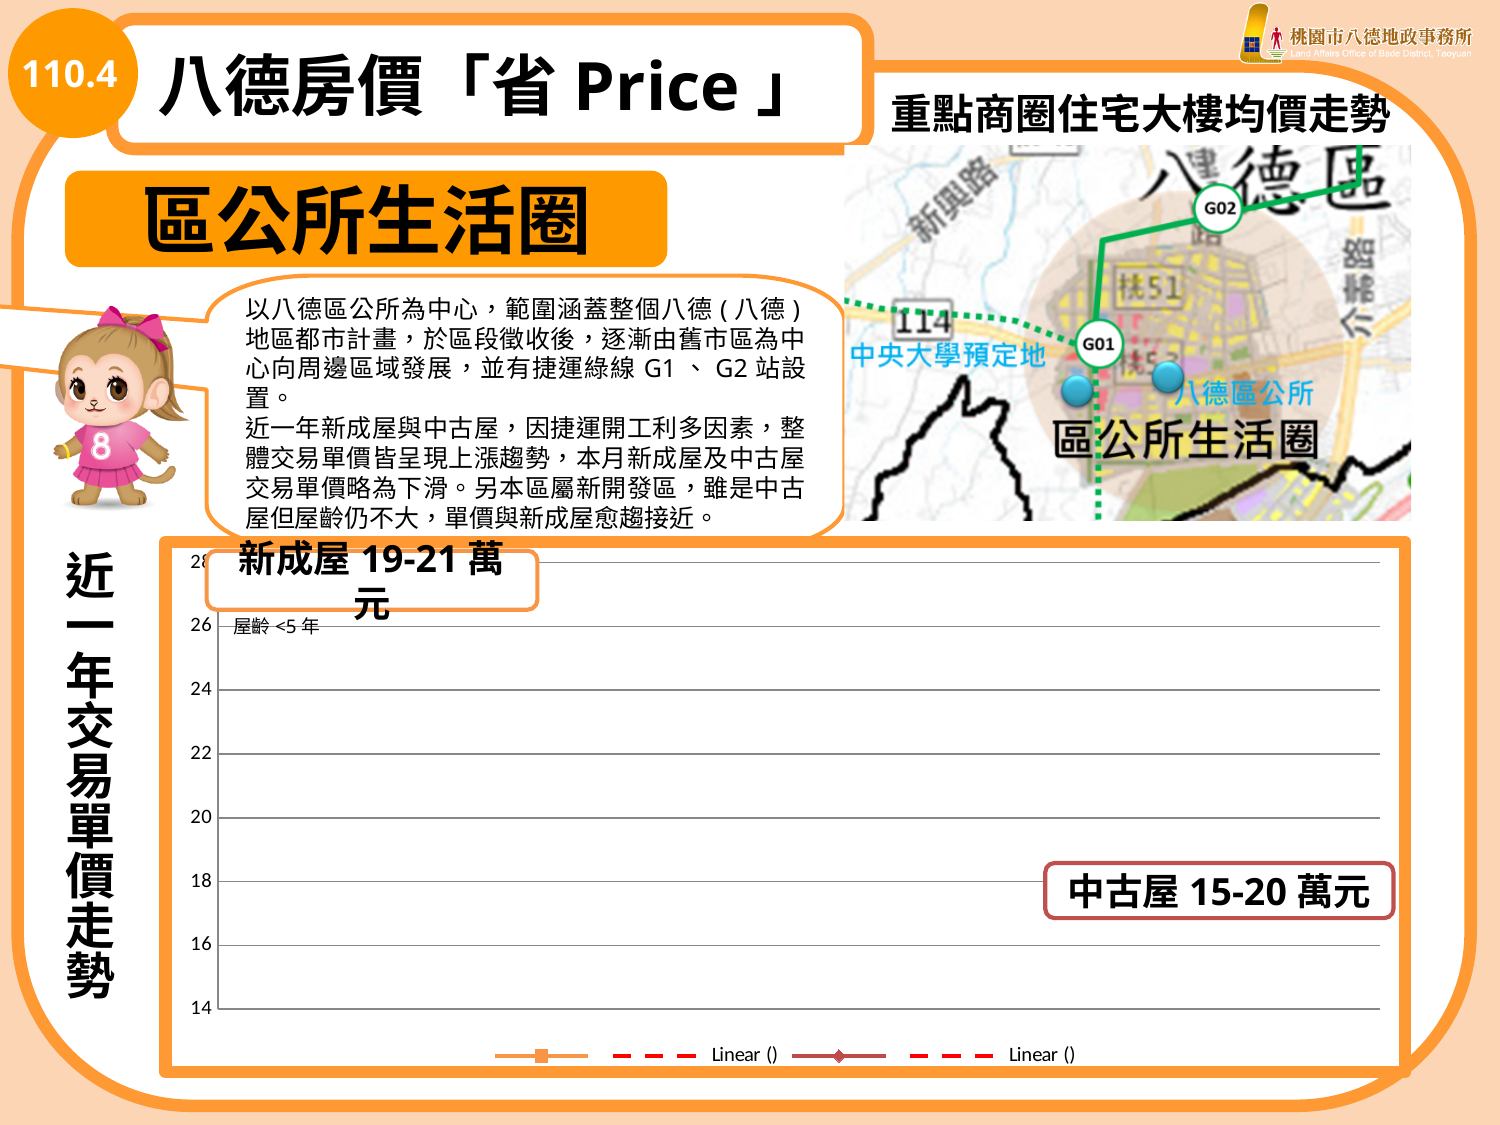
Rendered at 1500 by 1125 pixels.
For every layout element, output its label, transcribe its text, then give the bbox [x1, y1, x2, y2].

text_box [17, 529, 1392, 1106]
text_box [861, 66, 1365, 145]
text_box 新成屋19-21萬元 [206, 550, 538, 610]
text_box 屋齡<5年 [218, 607, 407, 645]
text_box 近一年交易單價走勢 [51, 536, 141, 1059]
text_box 中古屋15-20萬元 [1045, 863, 1394, 919]
text_box 110.4 [0, 42, 146, 103]
text_box 重點商圈住宅大樓均價走勢 [875, 80, 1424, 146]
picture [844, 145, 1412, 521]
text_box 以八德區公所為中心，範圍涵蓋整個八德(八德)地區都市計畫，於區段徵收後，逐漸由舊市區為中心向周邊區域發展，並有捷運綠線G1、G2站設置。 近一年新成屋與中古屋，因捷運開工利多因素，整體交易單價皆呈現上漲趨勢，本月新成屋及中古屋交易單價略為下滑。另本區屬新開發區，雖是中古屋但屋齡仍不大，單價與新成屋愈趨接近。 [223, 275, 844, 536]
chart [159, 536, 1412, 1078]
text_box [818, 121, 1471, 1063]
text_box 區公所生活圈 [64, 170, 668, 268]
text_box 八德房價「省Price」 [112, 19, 869, 149]
picture [0, 293, 227, 529]
text_box [15, 103, 844, 313]
picture [1237, 0, 1500, 67]
text_box [16, 8, 131, 42]
